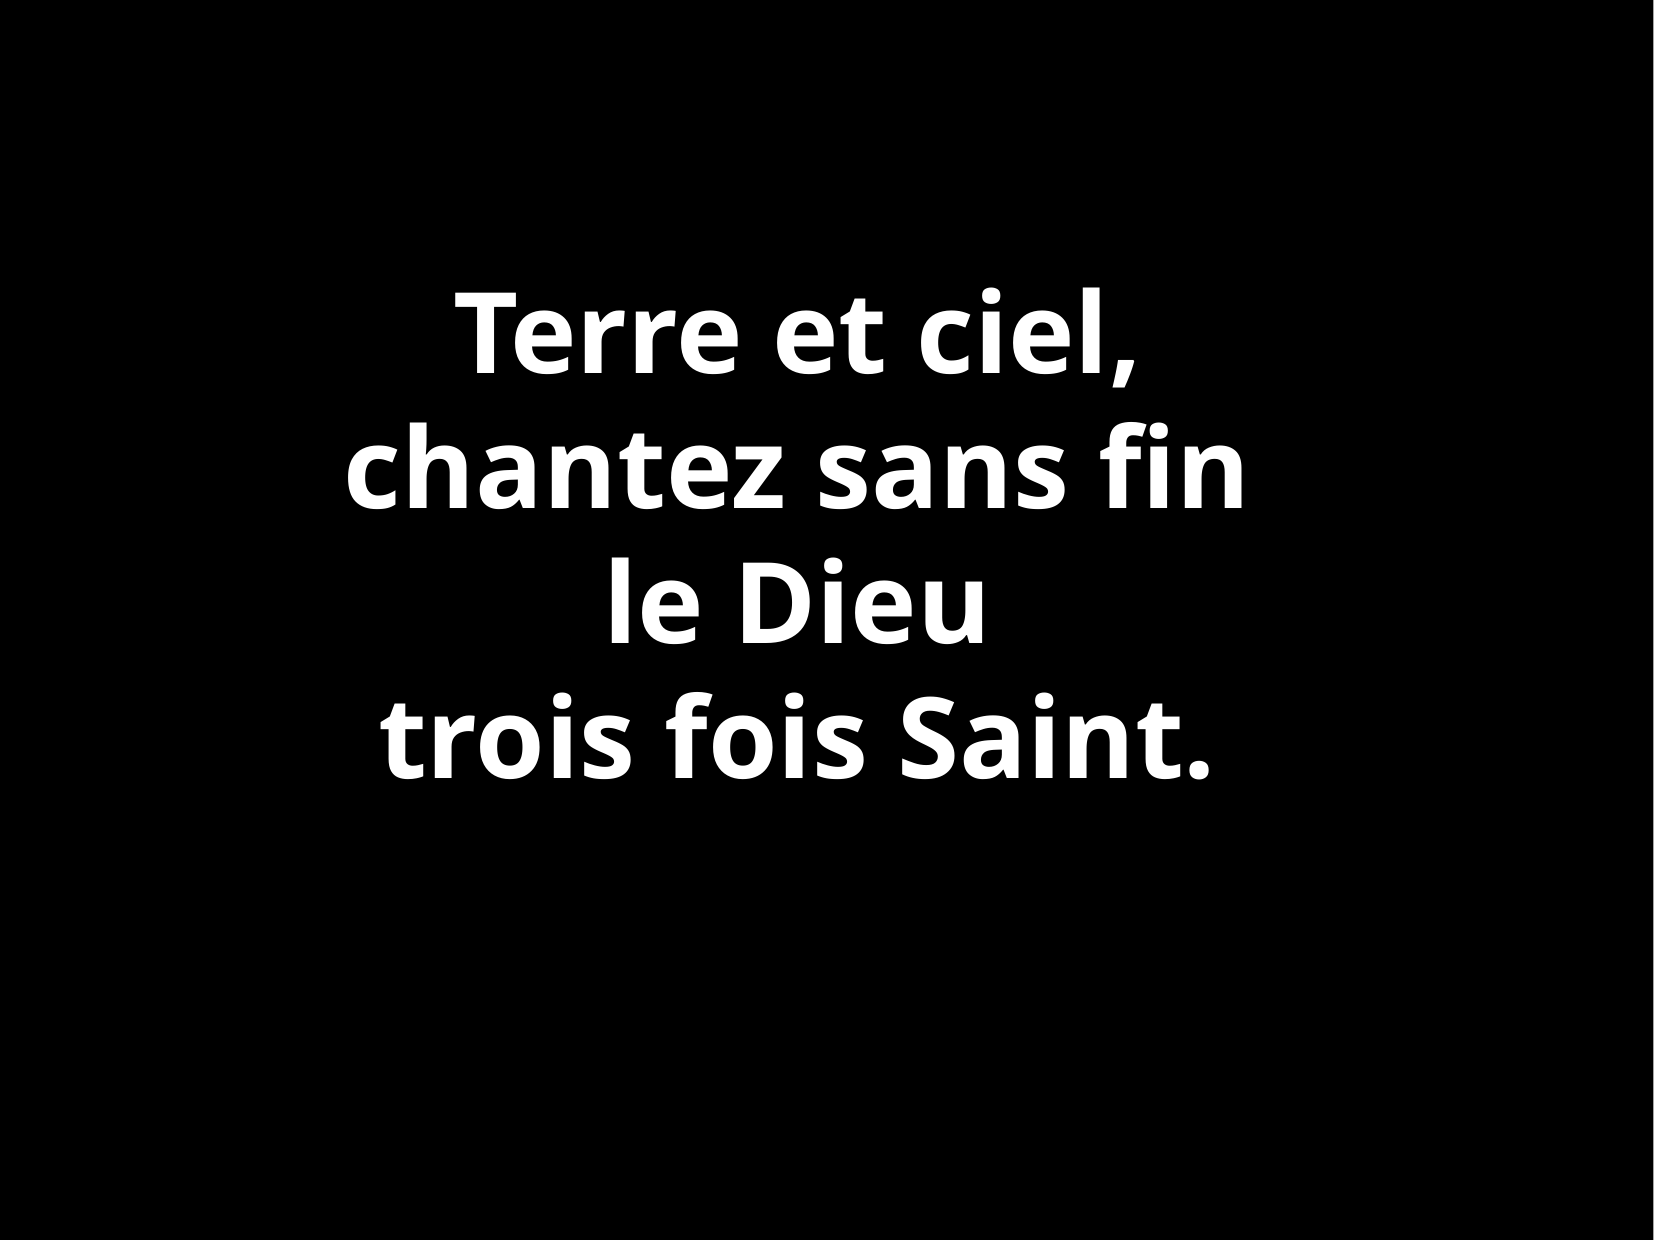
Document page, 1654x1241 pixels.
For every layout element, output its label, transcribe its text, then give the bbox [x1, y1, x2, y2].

text_box Terre et ciel, chantez sans fin le Dieu trois fois Saint. [88, 88, 1507, 975]
